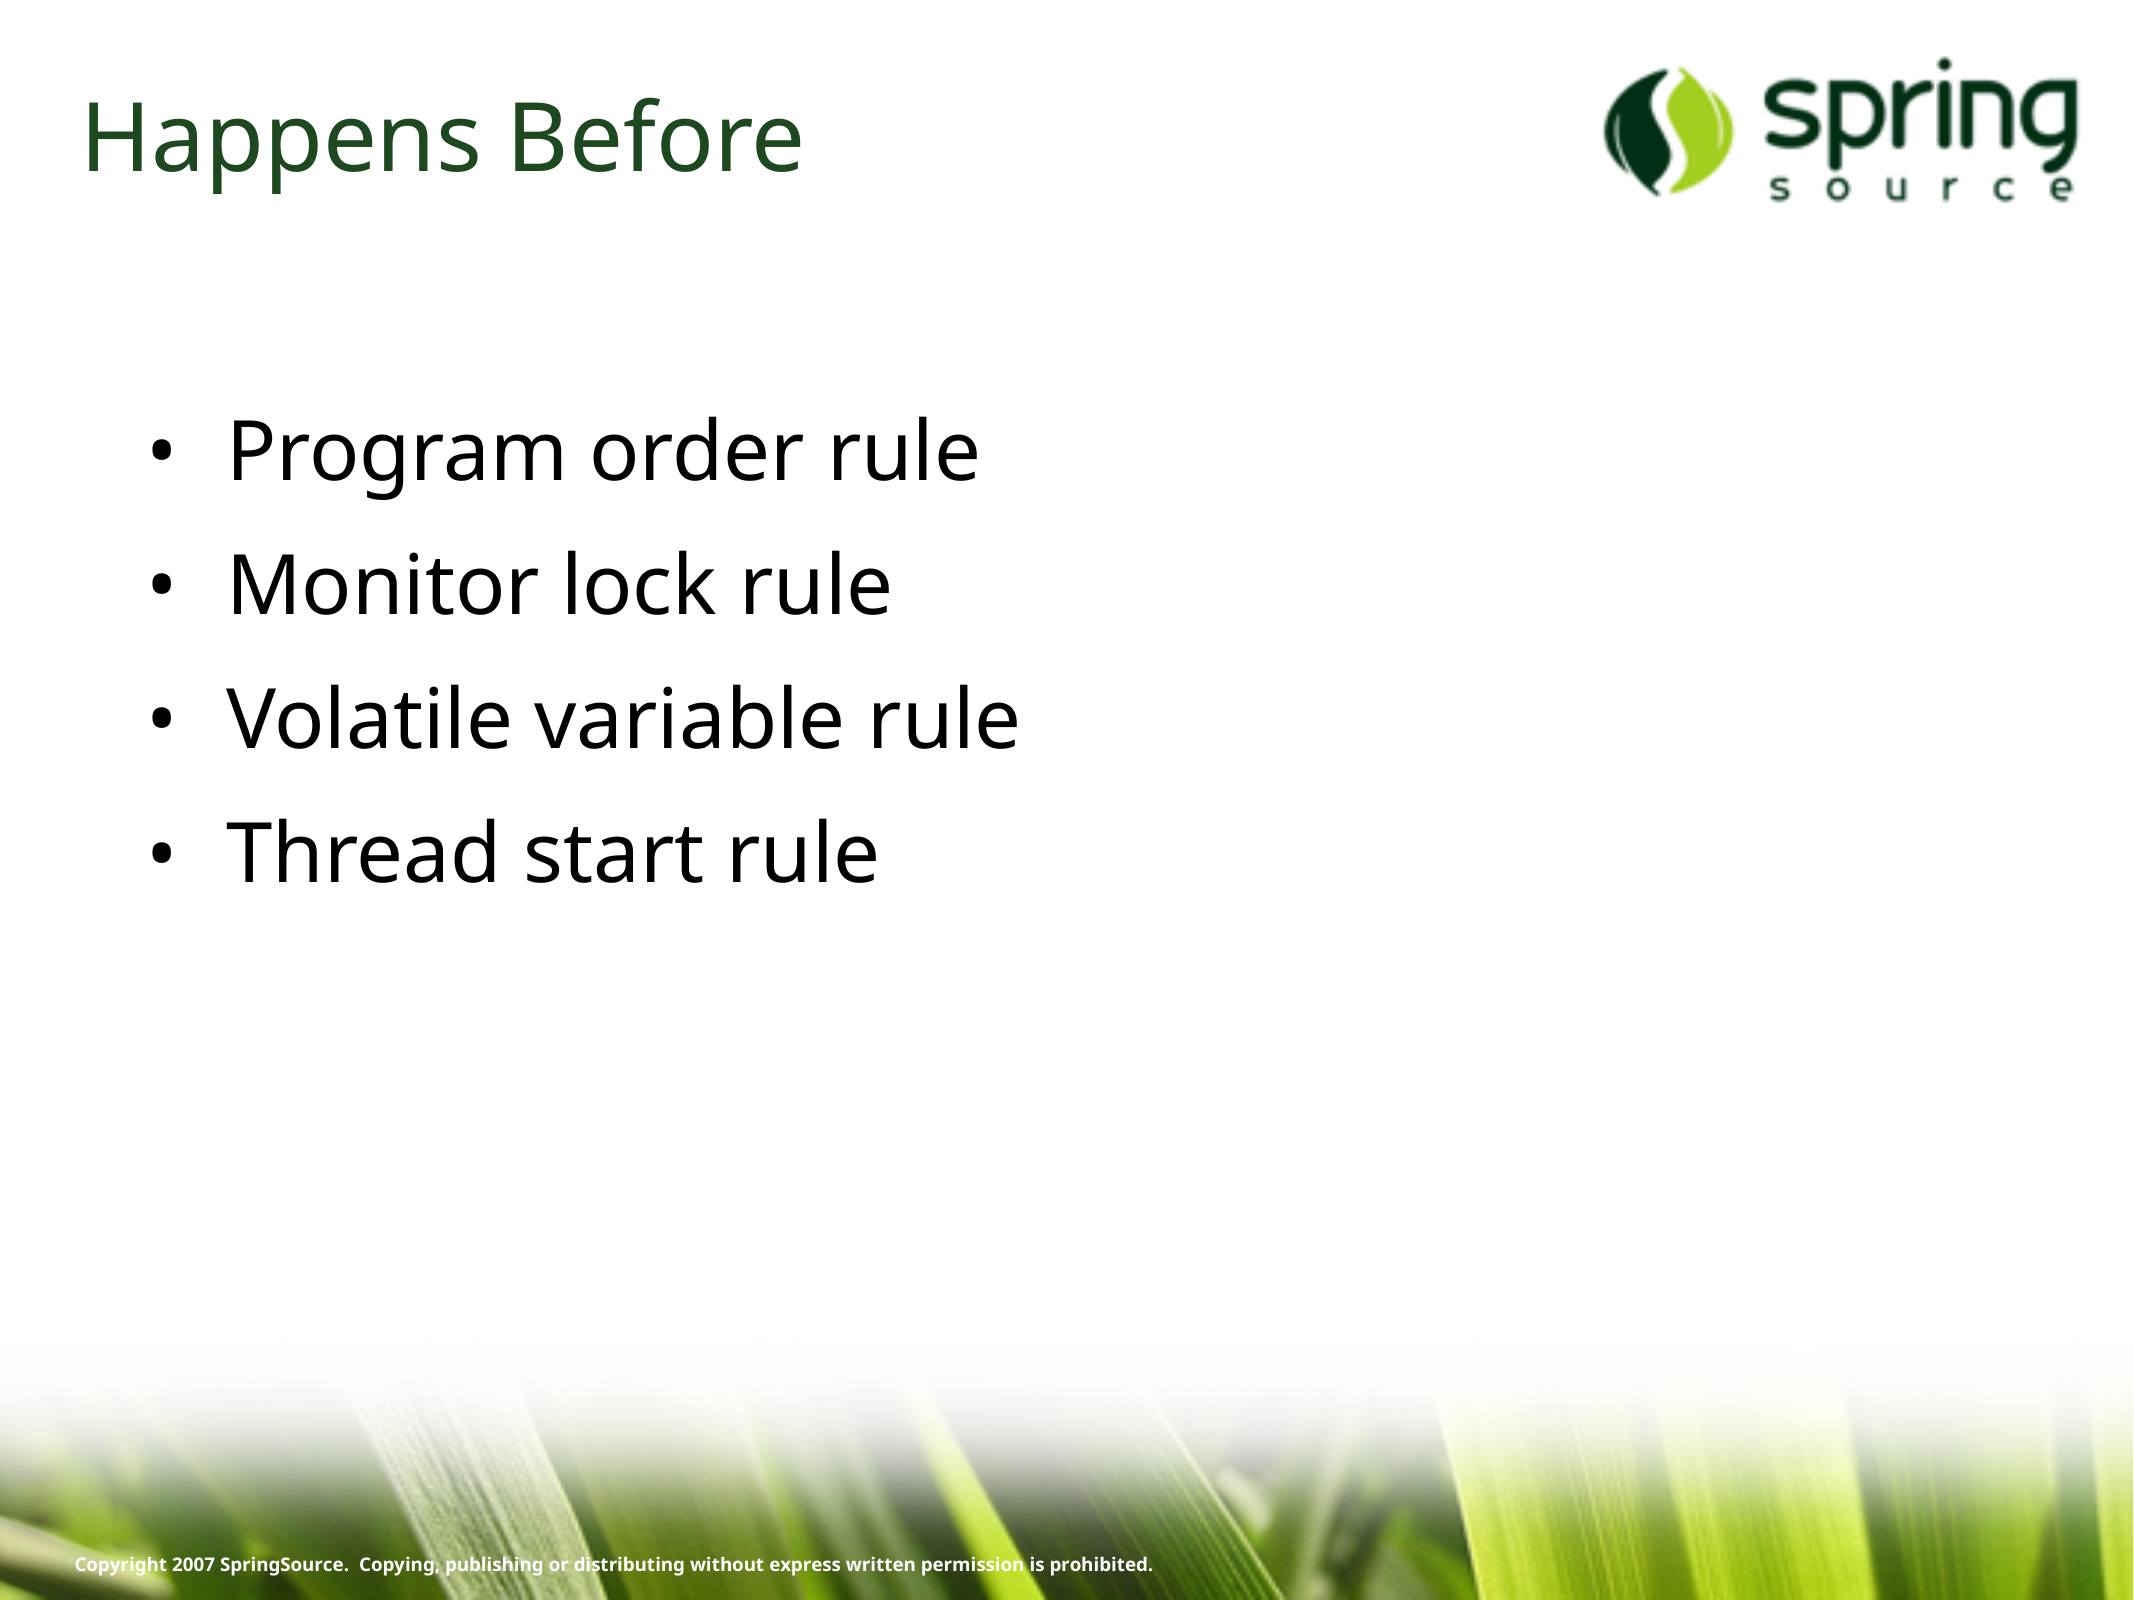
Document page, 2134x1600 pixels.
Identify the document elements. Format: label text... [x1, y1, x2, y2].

picture [1555, 46, 2134, 224]
title Happens Before [80, 16, 1548, 253]
picture [0, 1340, 2134, 1600]
list Program order rule Monitor lock rule Volatile variable rule Thread start rule [146, 391, 1982, 1319]
